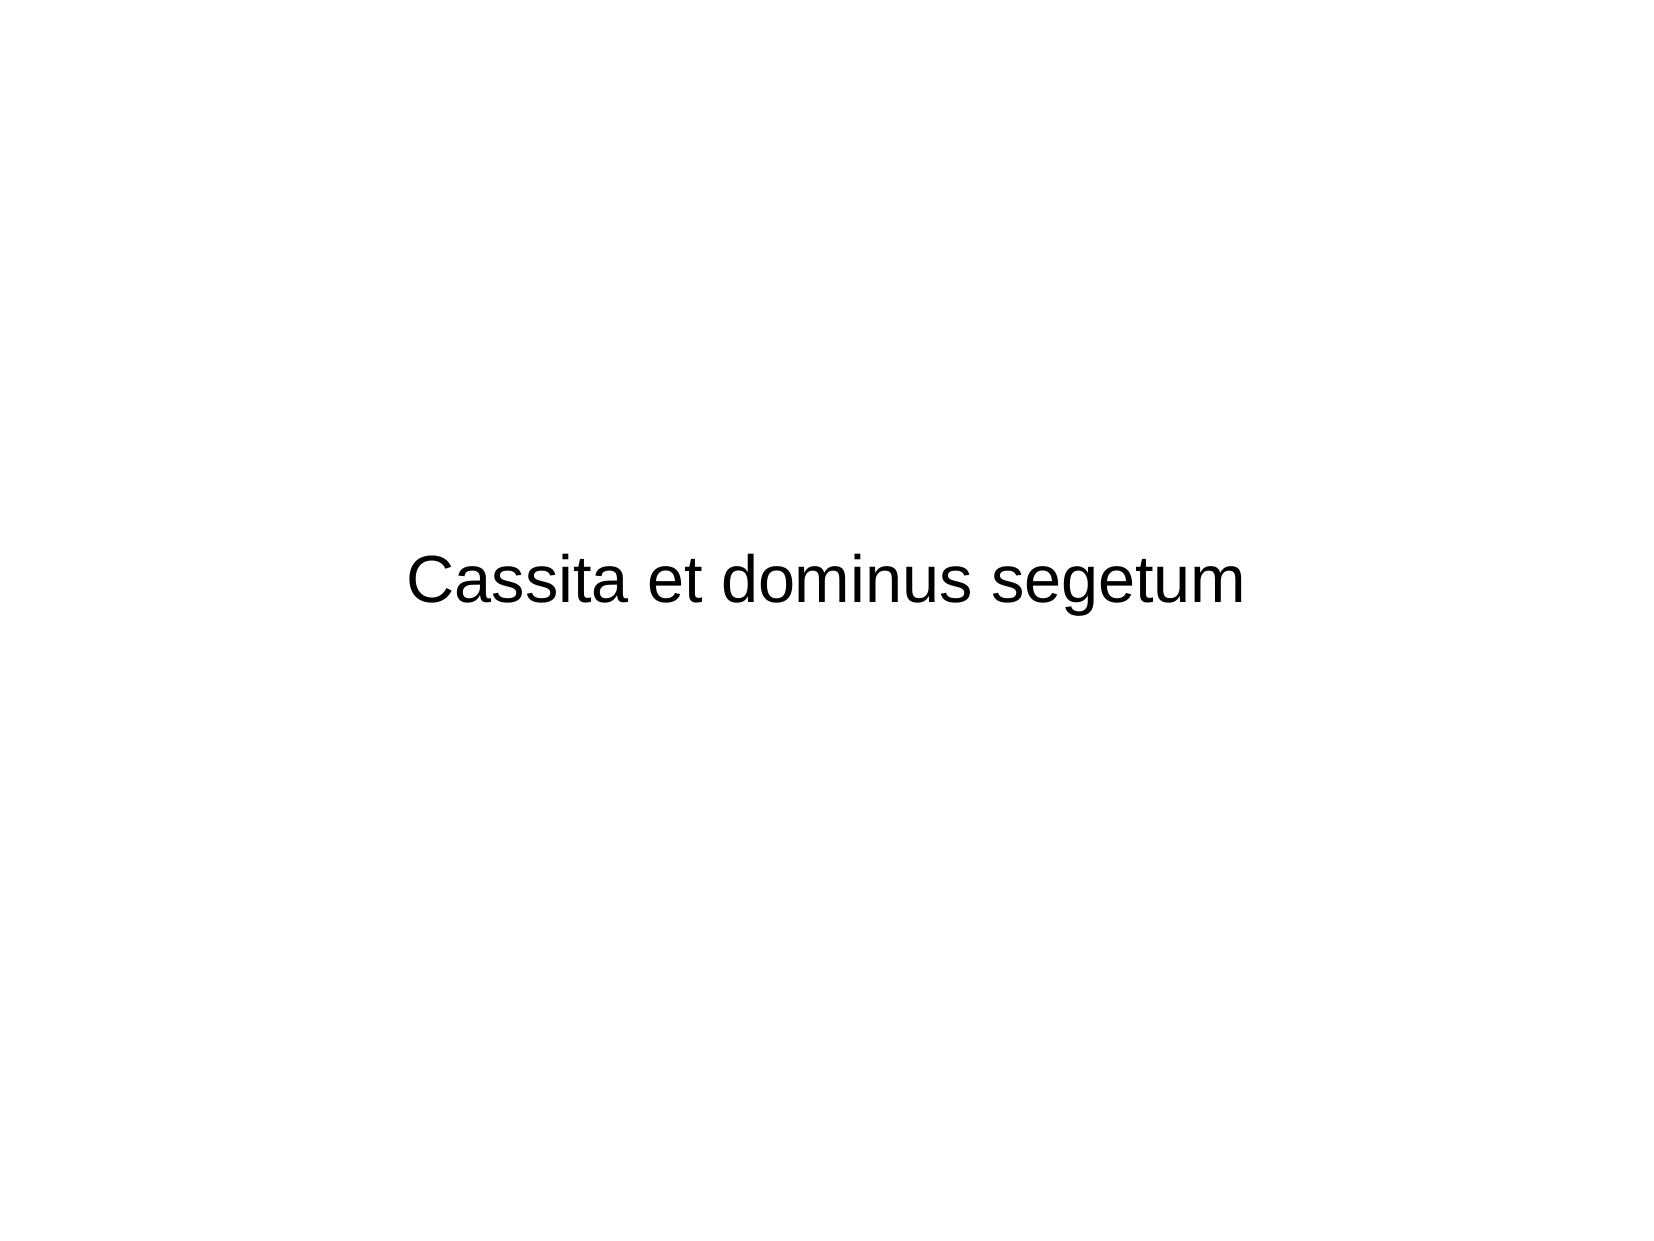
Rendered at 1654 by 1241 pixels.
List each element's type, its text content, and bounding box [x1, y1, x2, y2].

subtitle Cassita et dominus segetum [82, 56, 1571, 1102]
